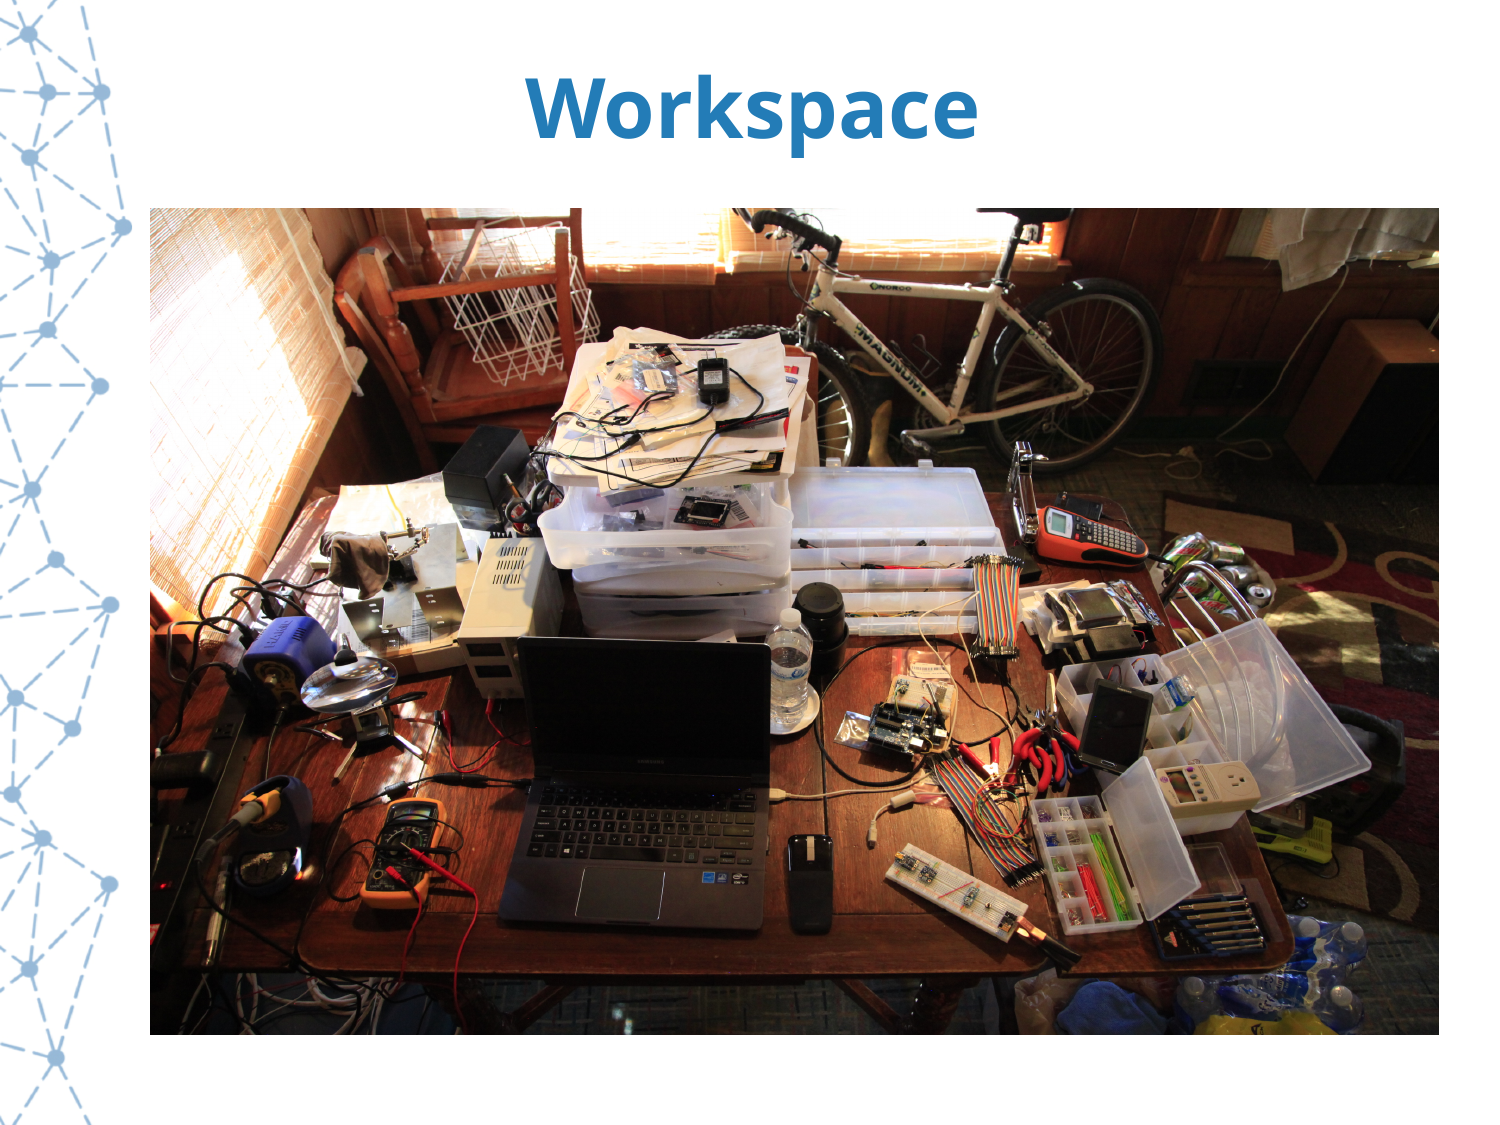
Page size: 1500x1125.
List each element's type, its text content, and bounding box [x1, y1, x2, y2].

title Workspace [510, 47, 1066, 165]
picture [0, 0, 133, 1125]
picture [150, 208, 1439, 1036]
